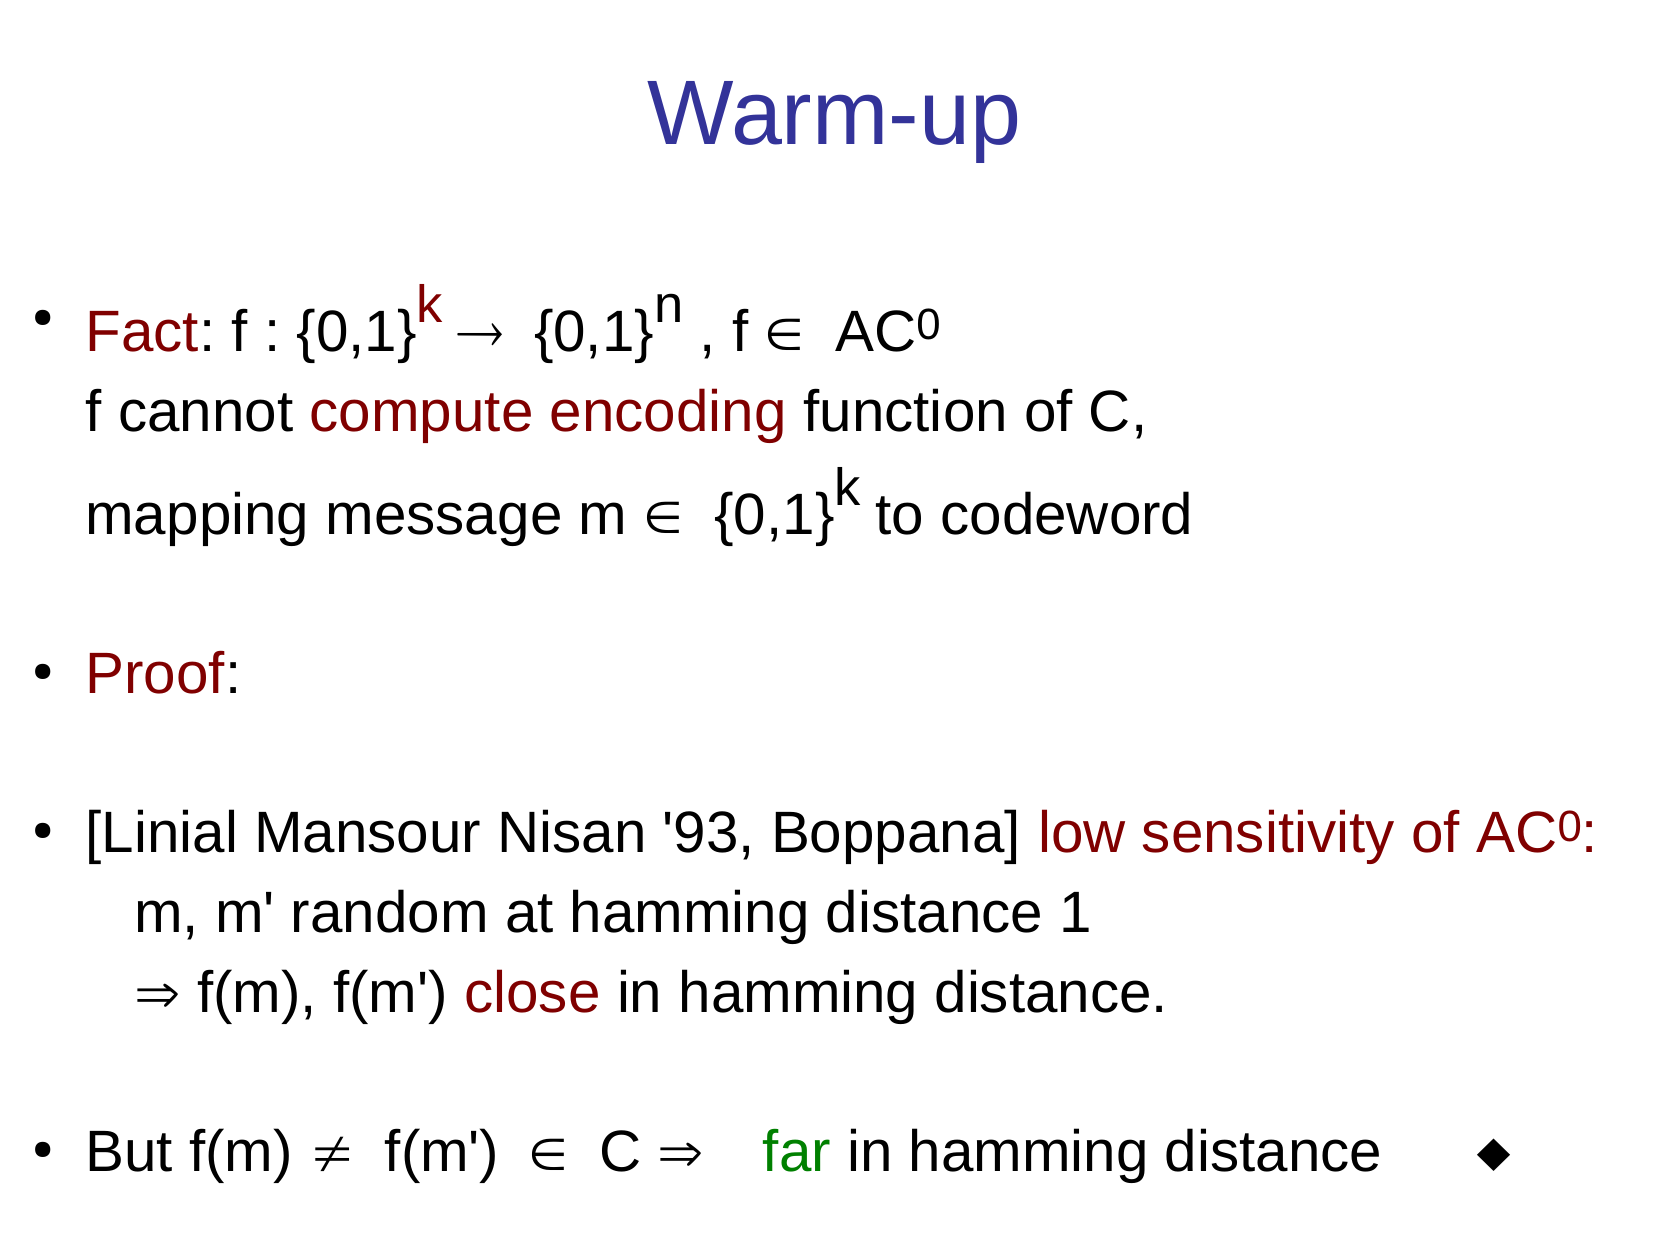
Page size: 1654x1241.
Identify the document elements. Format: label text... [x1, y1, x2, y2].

list Fact: f : {0,1}k  {0,1}n , f  AC0 f cannot compute encoding function of C, mapping message m  {0,1}k to codeword Proof: [Linial Mansour Nisan '93, Boppana] low sensitivity of AC0: m, m' random at hamming distance 1  f(m), f(m') close in hamming distance. But f(m)  f(m')  C  far in hamming distance  [0, 187, 1654, 1238]
title Warm-up [131, 0, 1538, 226]
